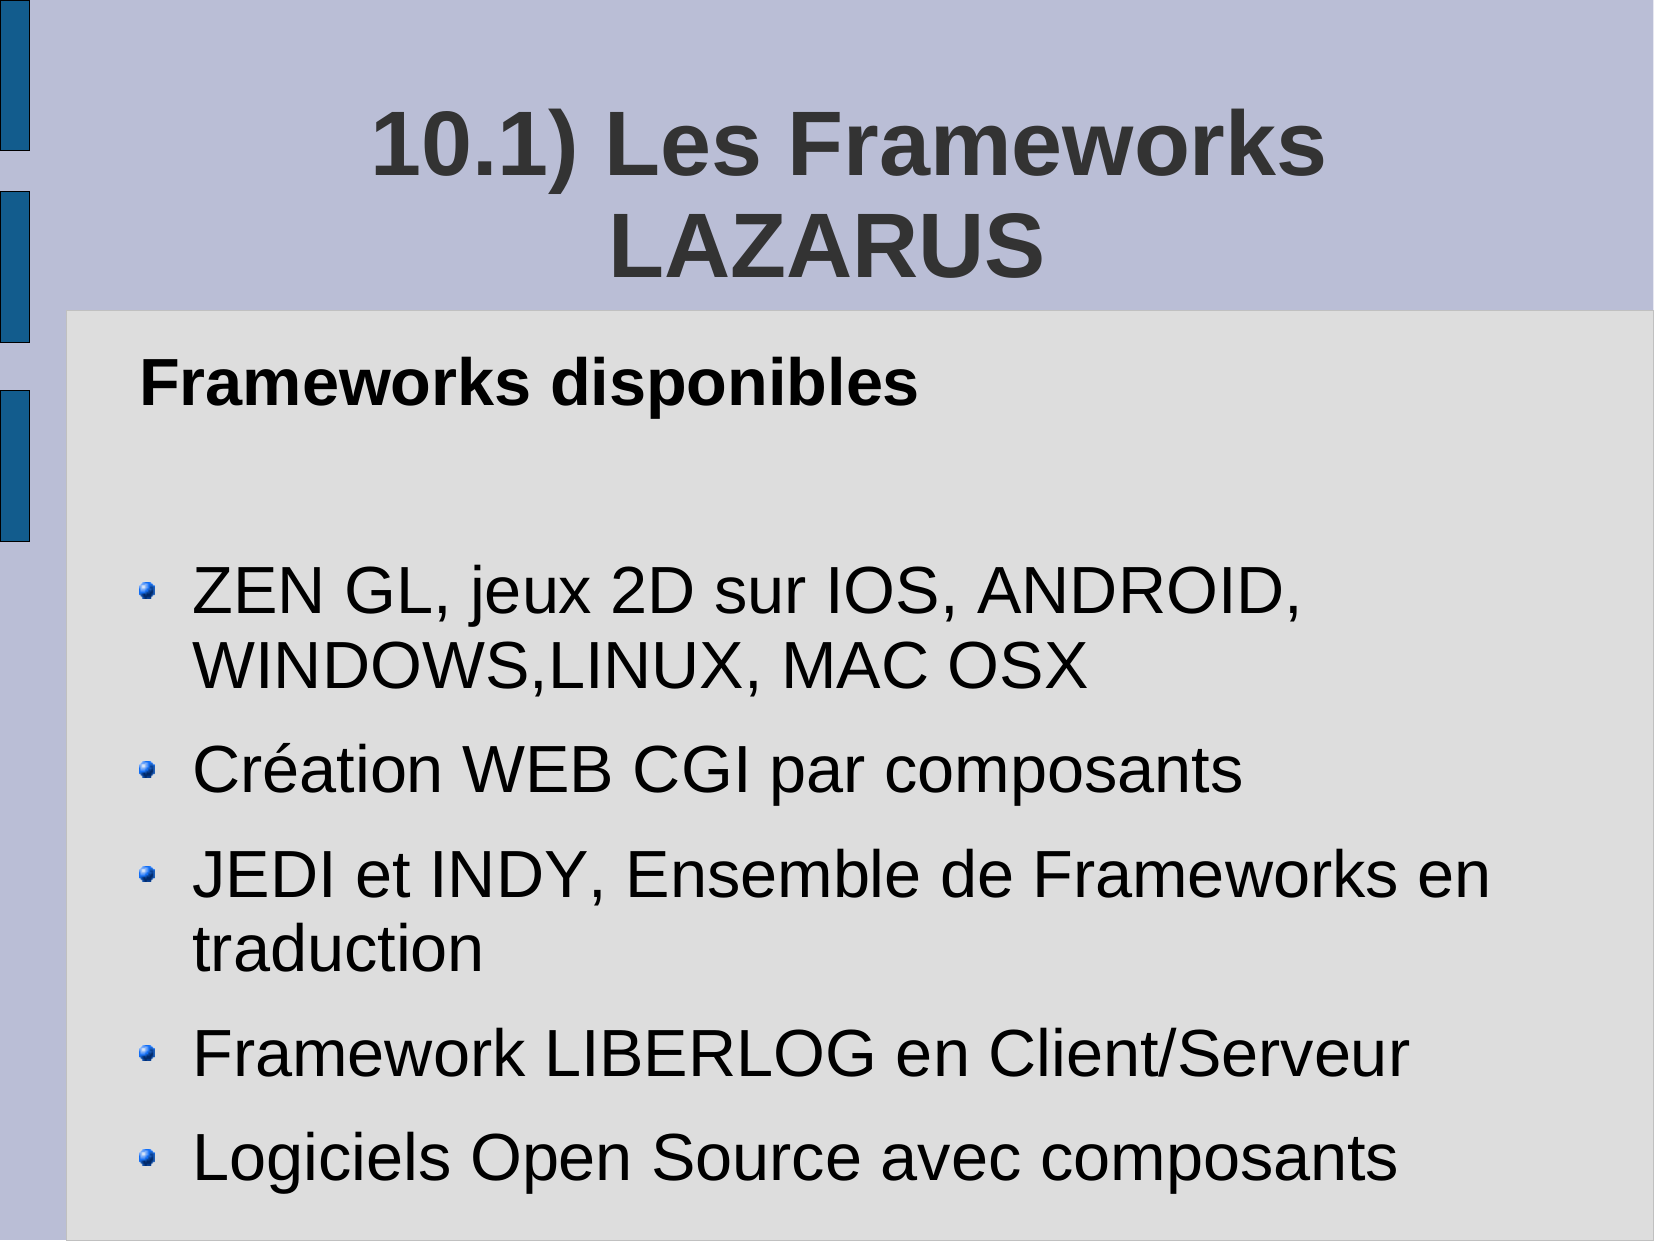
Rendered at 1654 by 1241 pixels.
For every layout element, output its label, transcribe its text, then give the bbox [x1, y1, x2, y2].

list Frameworks disponibles ZEN GL, jeux 2D sur IOS, ANDROID, WINDOWS,LINUX, MAC OSX Création WEB CGI par composants JEDI et INDY, Ensemble de Frameworks en traduction Framework LIBERLOG en Client/Serveur Logiciels Open Source avec composants [121, 344, 1534, 1195]
title 10.1) Les Frameworks LAZARUS [121, 91, 1534, 299]
